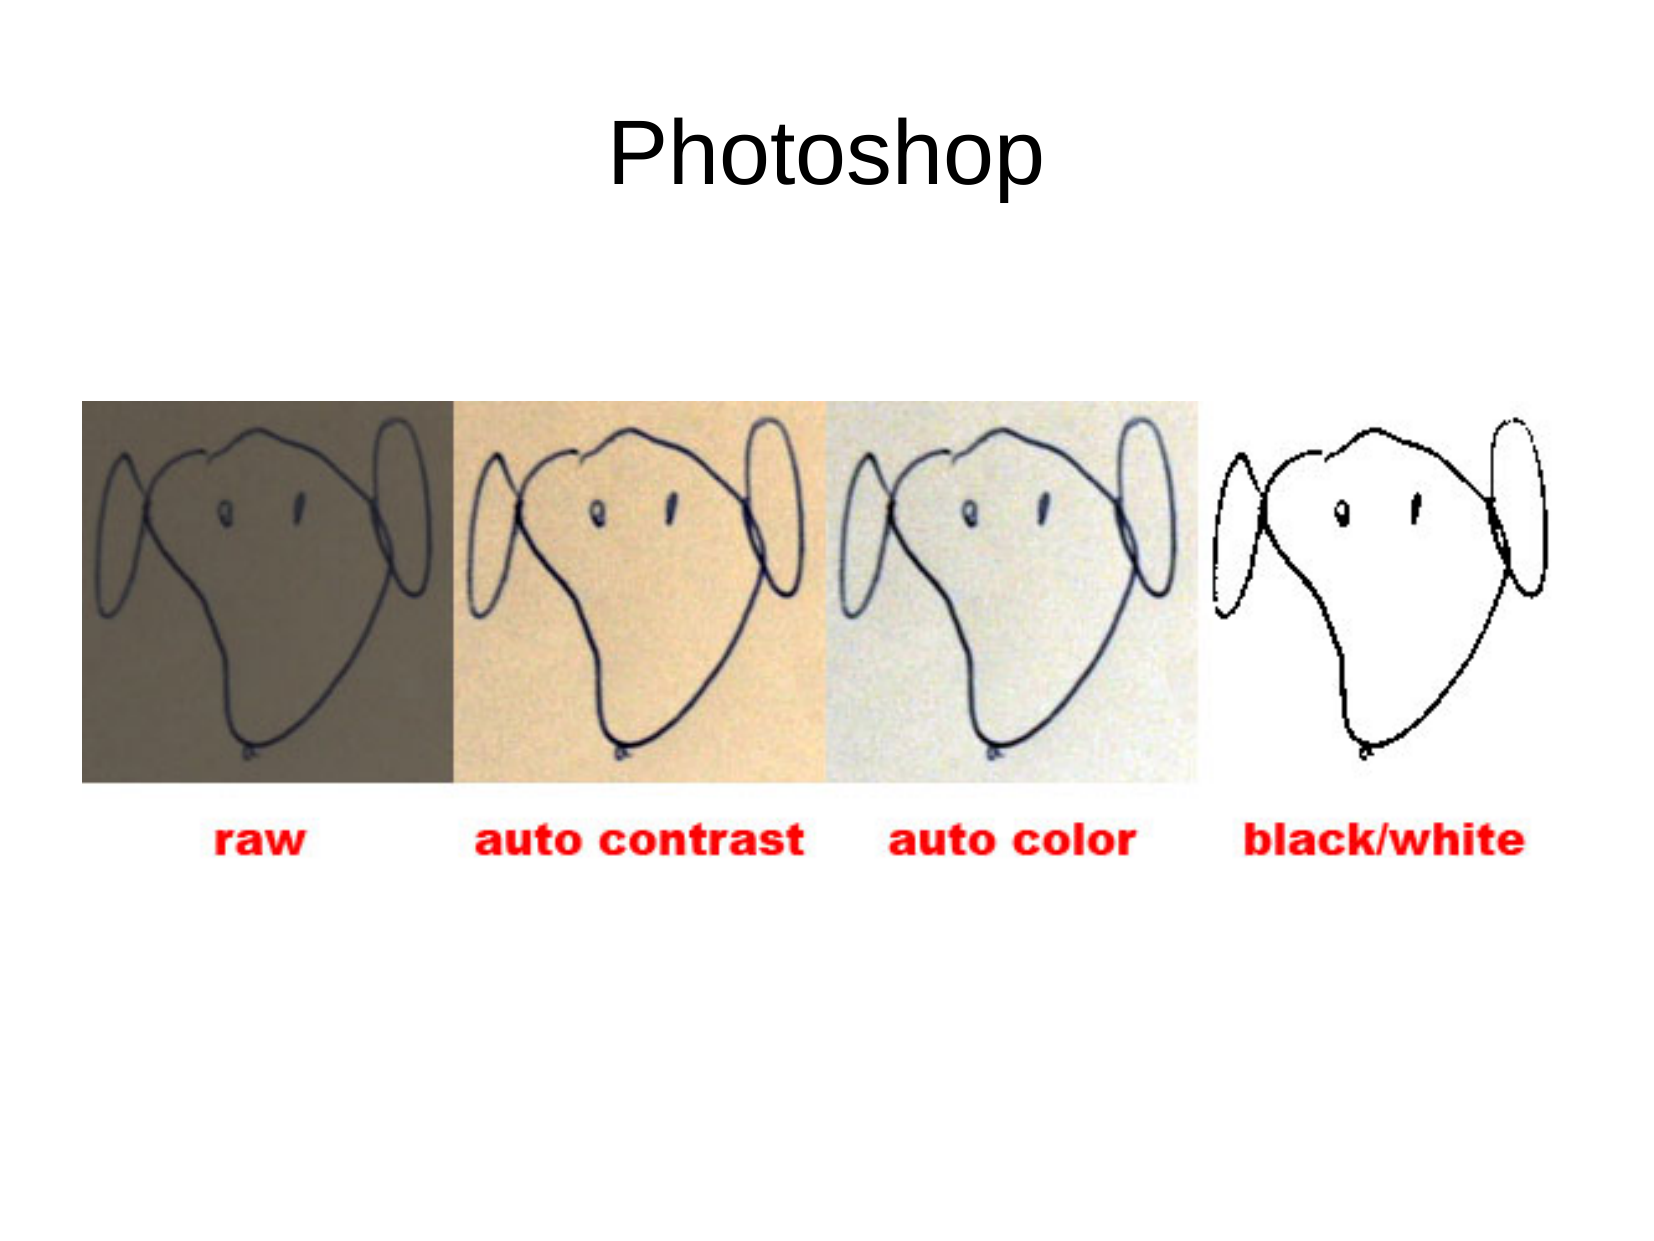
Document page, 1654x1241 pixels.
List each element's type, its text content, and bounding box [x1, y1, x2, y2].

title Photoshop [82, 49, 1571, 257]
picture [82, 401, 1571, 898]
